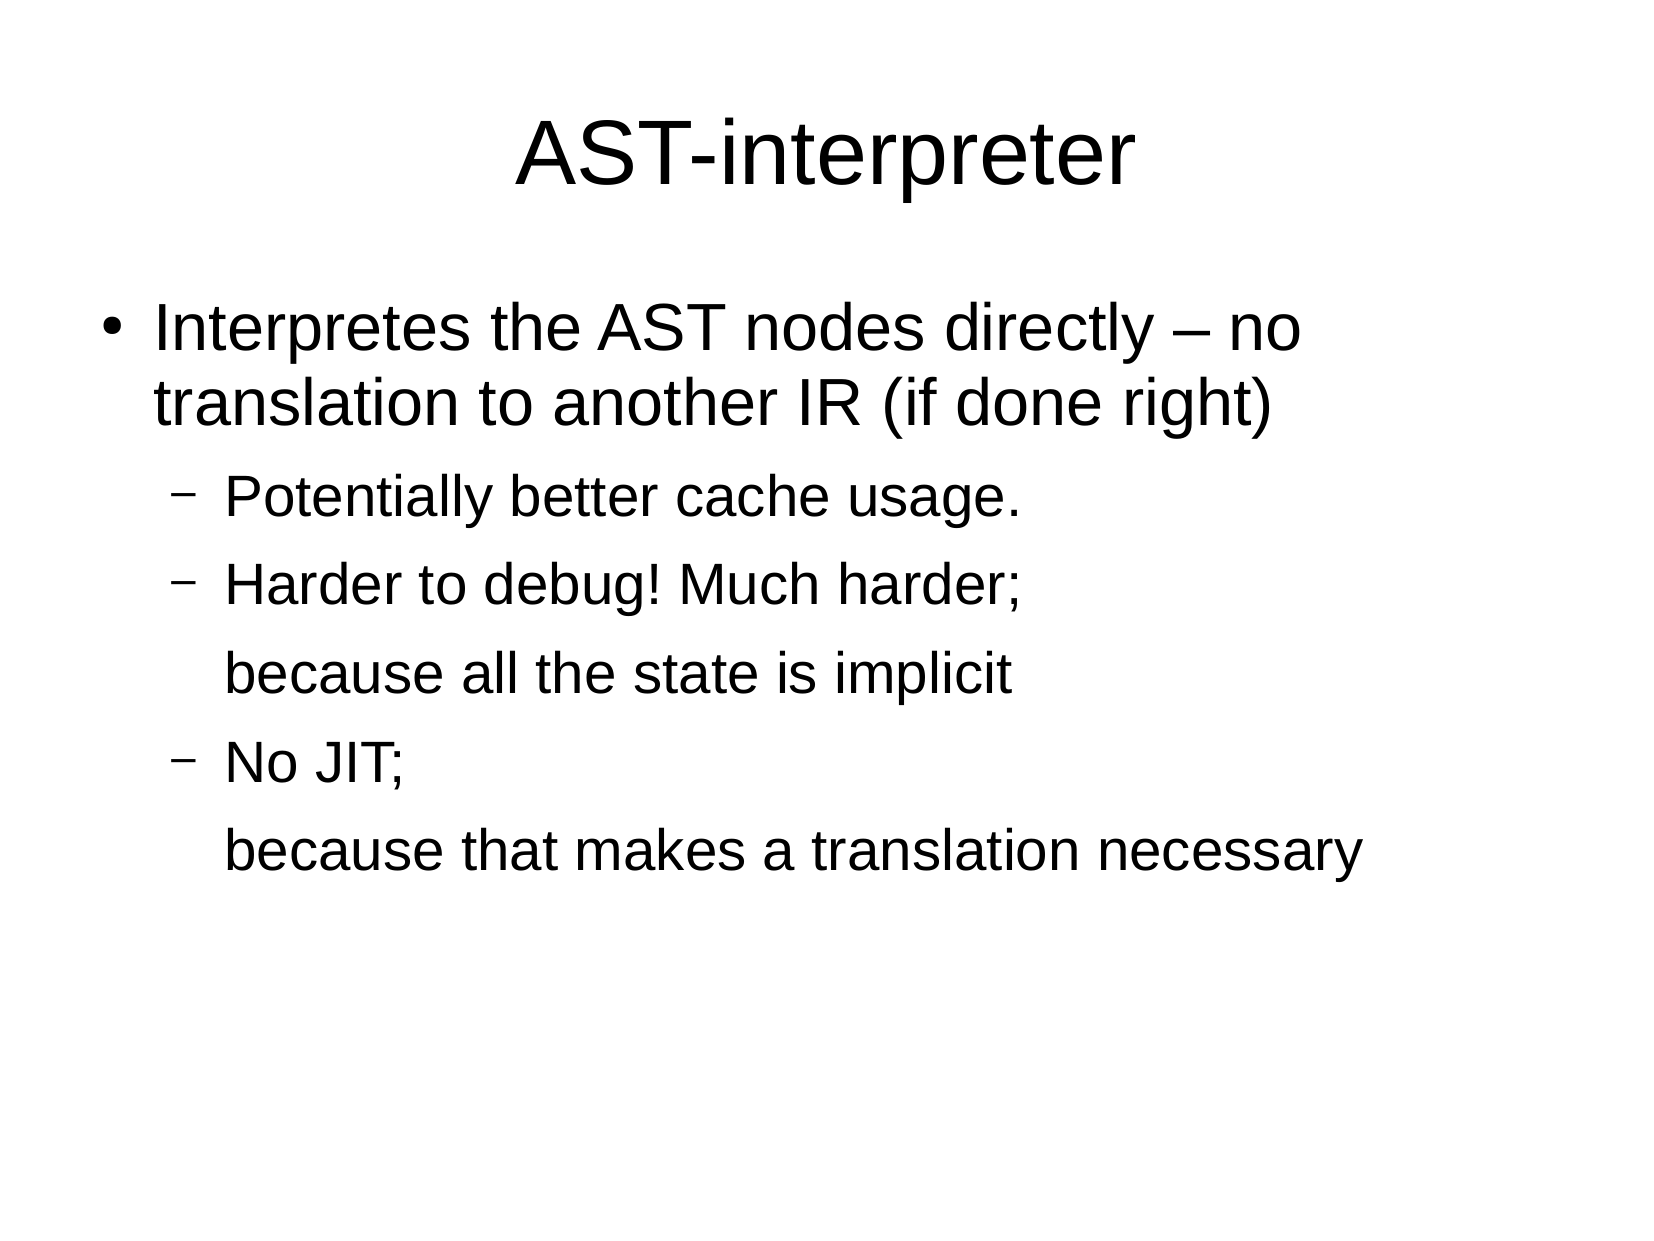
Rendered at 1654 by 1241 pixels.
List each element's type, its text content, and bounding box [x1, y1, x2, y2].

title AST-interpreter [82, 49, 1571, 257]
list Interpretes the AST nodes directly – no translation to another IR (if done right) Potentially better cache usage. Harder to debug! Much harder; because all the state is implicit No JIT; because that makes a translation necessary [82, 290, 1571, 1010]
